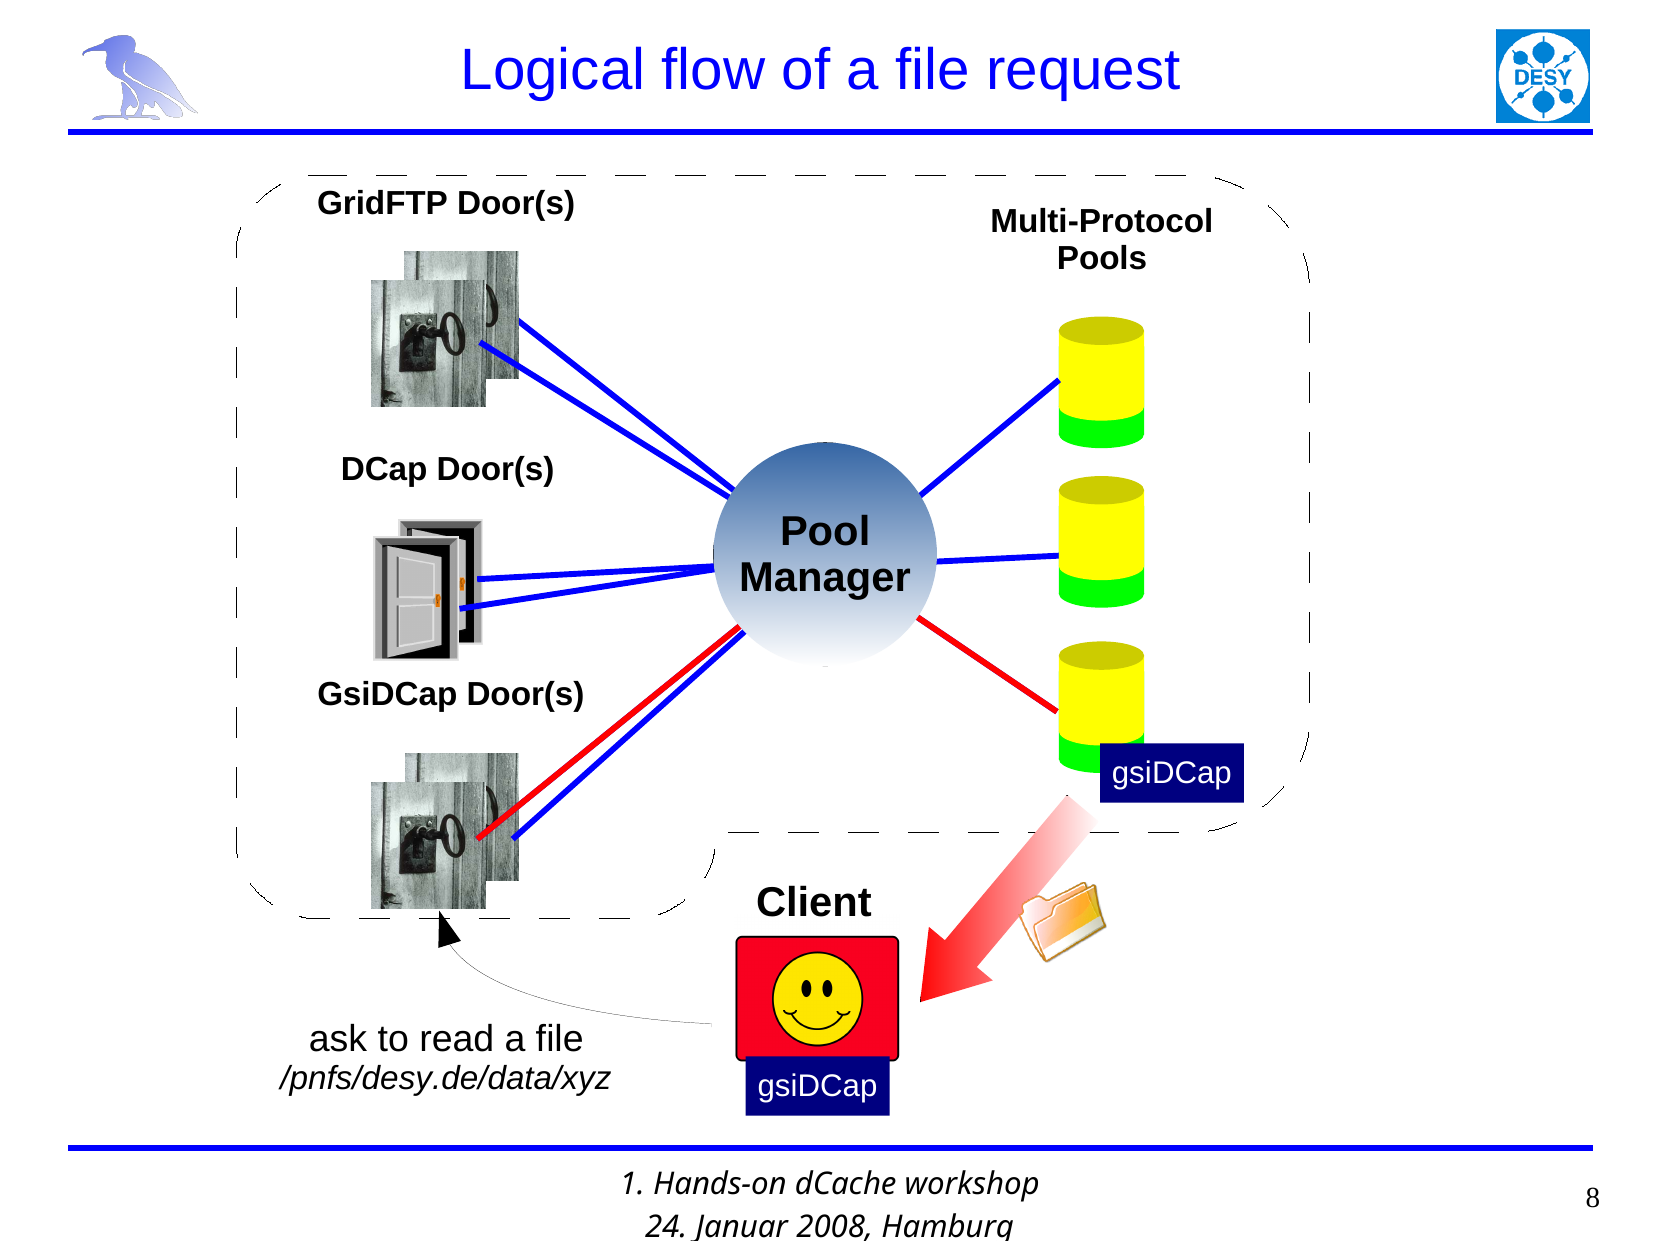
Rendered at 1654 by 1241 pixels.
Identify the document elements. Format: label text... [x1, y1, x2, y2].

picture [373, 519, 483, 662]
text_box Pool Manager [713, 442, 937, 667]
text_box [1058, 641, 1145, 774]
text_box gsiDCap [745, 1056, 890, 1116]
text_box GridFTP Door(s) [302, 177, 625, 235]
picture [371, 753, 519, 910]
picture [57, 22, 223, 133]
text_box gsiDCap [1100, 743, 1244, 803]
text_box ask to read a file /pnfs/desy.de/data/xyz [265, 1010, 711, 1104]
text_box Multi-Protocol Pools [975, 195, 1298, 284]
text_box [1058, 476, 1145, 608]
text_box Client [741, 871, 888, 934]
text_box [920, 794, 1099, 1003]
picture [1017, 881, 1109, 964]
title Logical flow of a file request [236, 19, 1423, 119]
text_box GsiDCap Door(s) [302, 667, 625, 725]
picture [371, 251, 519, 408]
text_box [1058, 316, 1145, 449]
picture [1496, 29, 1590, 123]
picture [734, 914, 900, 1062]
text_box DCap Door(s) [326, 443, 648, 501]
